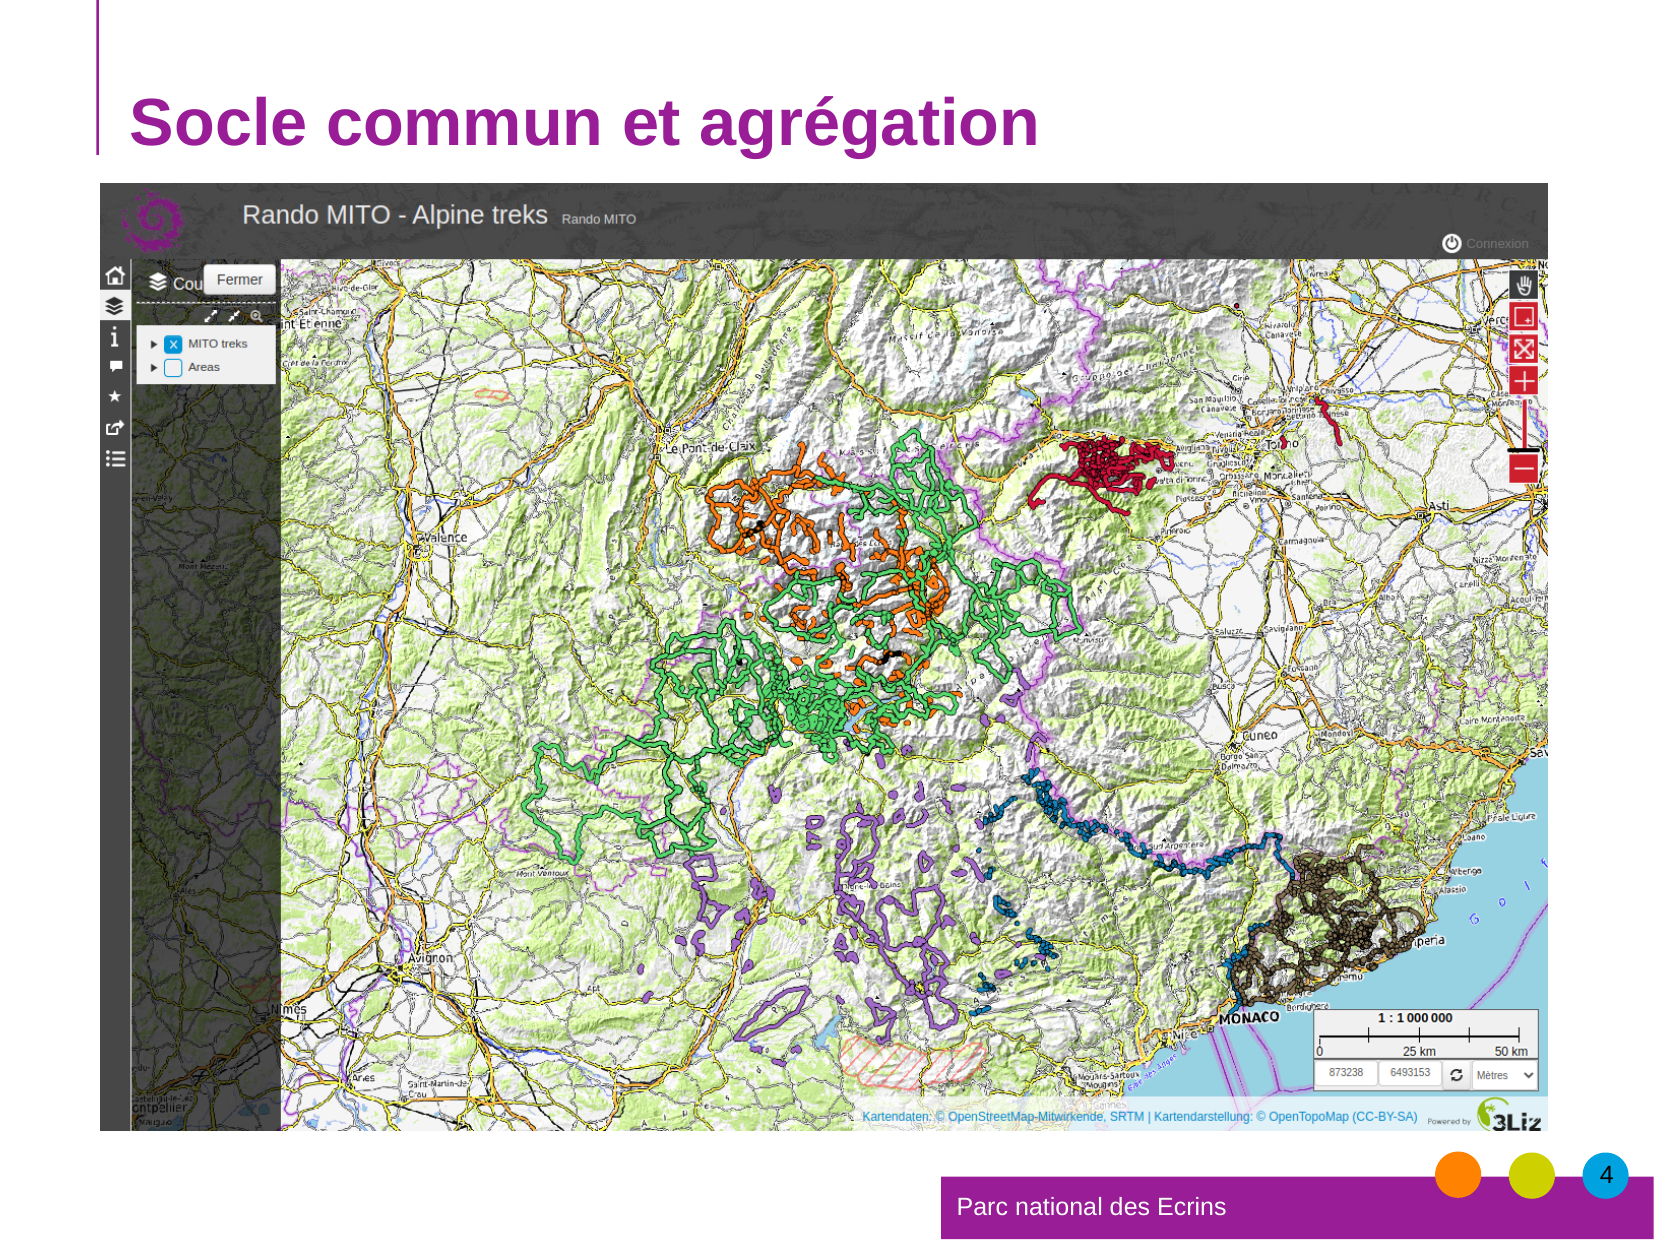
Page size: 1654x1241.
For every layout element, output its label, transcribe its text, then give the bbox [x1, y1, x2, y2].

picture [100, 183, 1548, 1131]
title Socle commun et agrégation [129, 11, 1619, 160]
